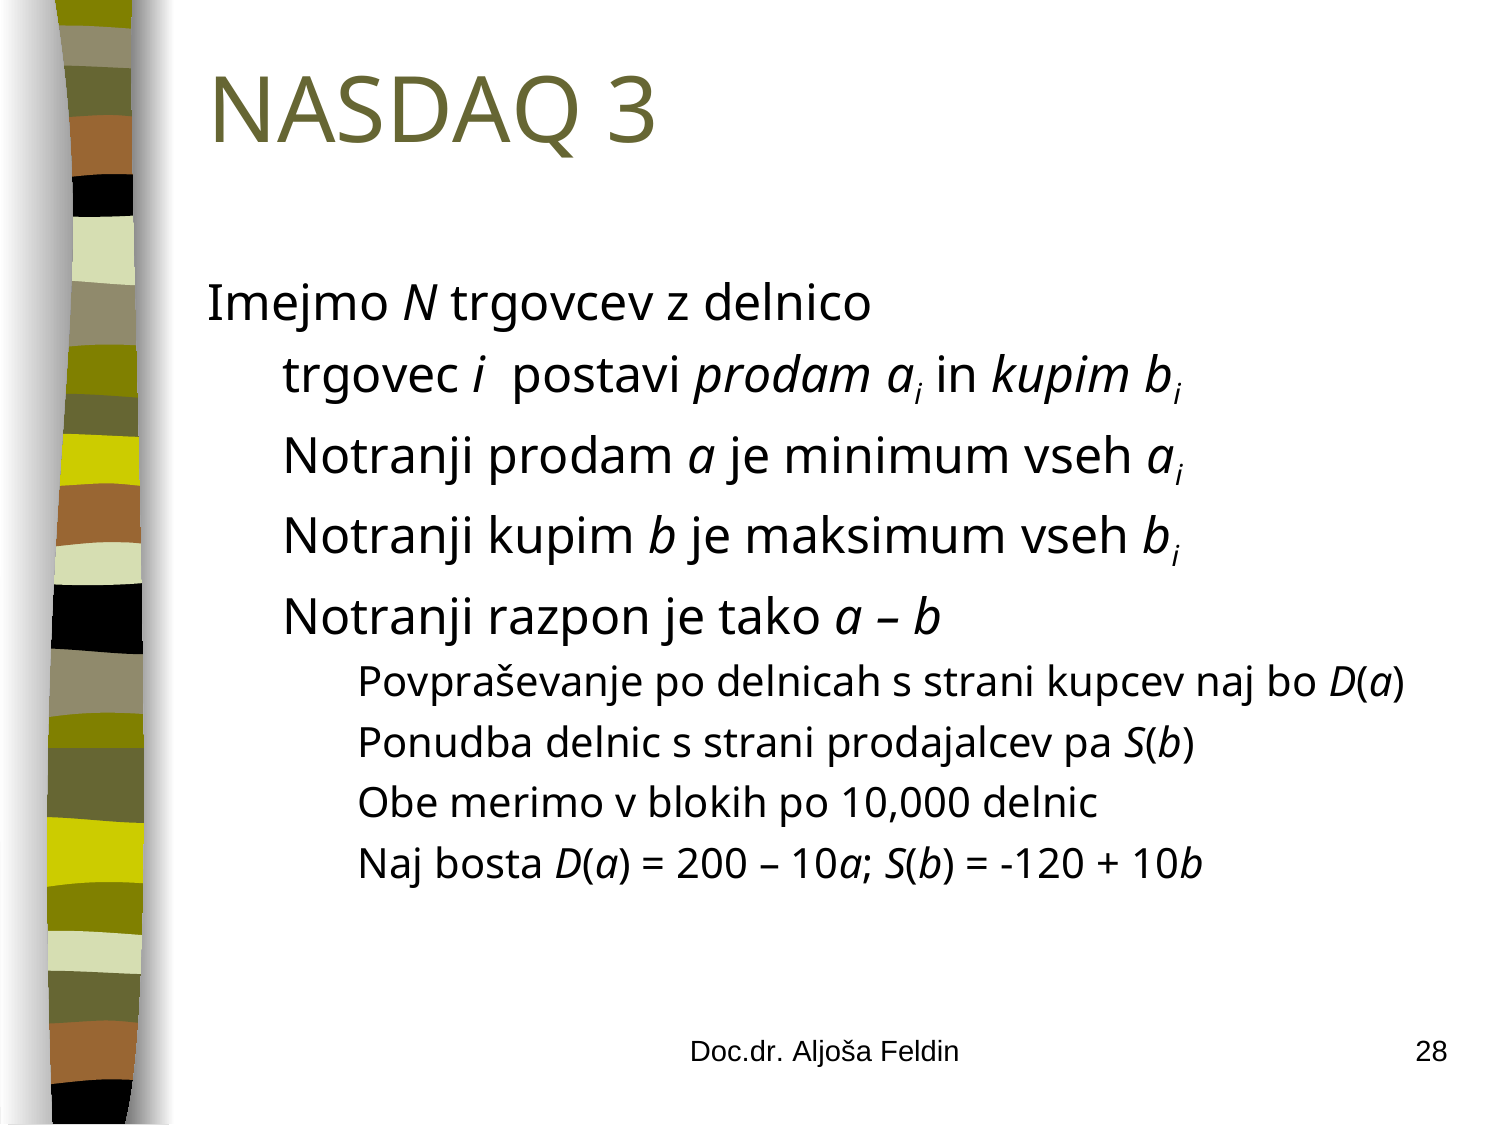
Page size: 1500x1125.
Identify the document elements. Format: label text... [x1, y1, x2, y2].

text_box Doc.dr. Aljoša Feldin [587, 1025, 1063, 1101]
title NASDAQ 3 [192, 12, 1468, 201]
list Imejmo N trgovcev z delnico trgovec i postavi prodam ai in kupim bi Notranji prodam a je minimum vseh ai Notranji kupim b je maksimum vseh bi Notranji razpon je tako a – b Povpraševanje po delnicah s strani kupcev naj bo D(a) Ponudba delnic s strani prodajalcev pa S(b) Obe merimo v blokih po 10,000 delnic Naj bosta D(a) = 200 – 10a; S(b) = -120 + 10b [192, 262, 1468, 938]
text_box <number> [1149, 1025, 1463, 1101]
